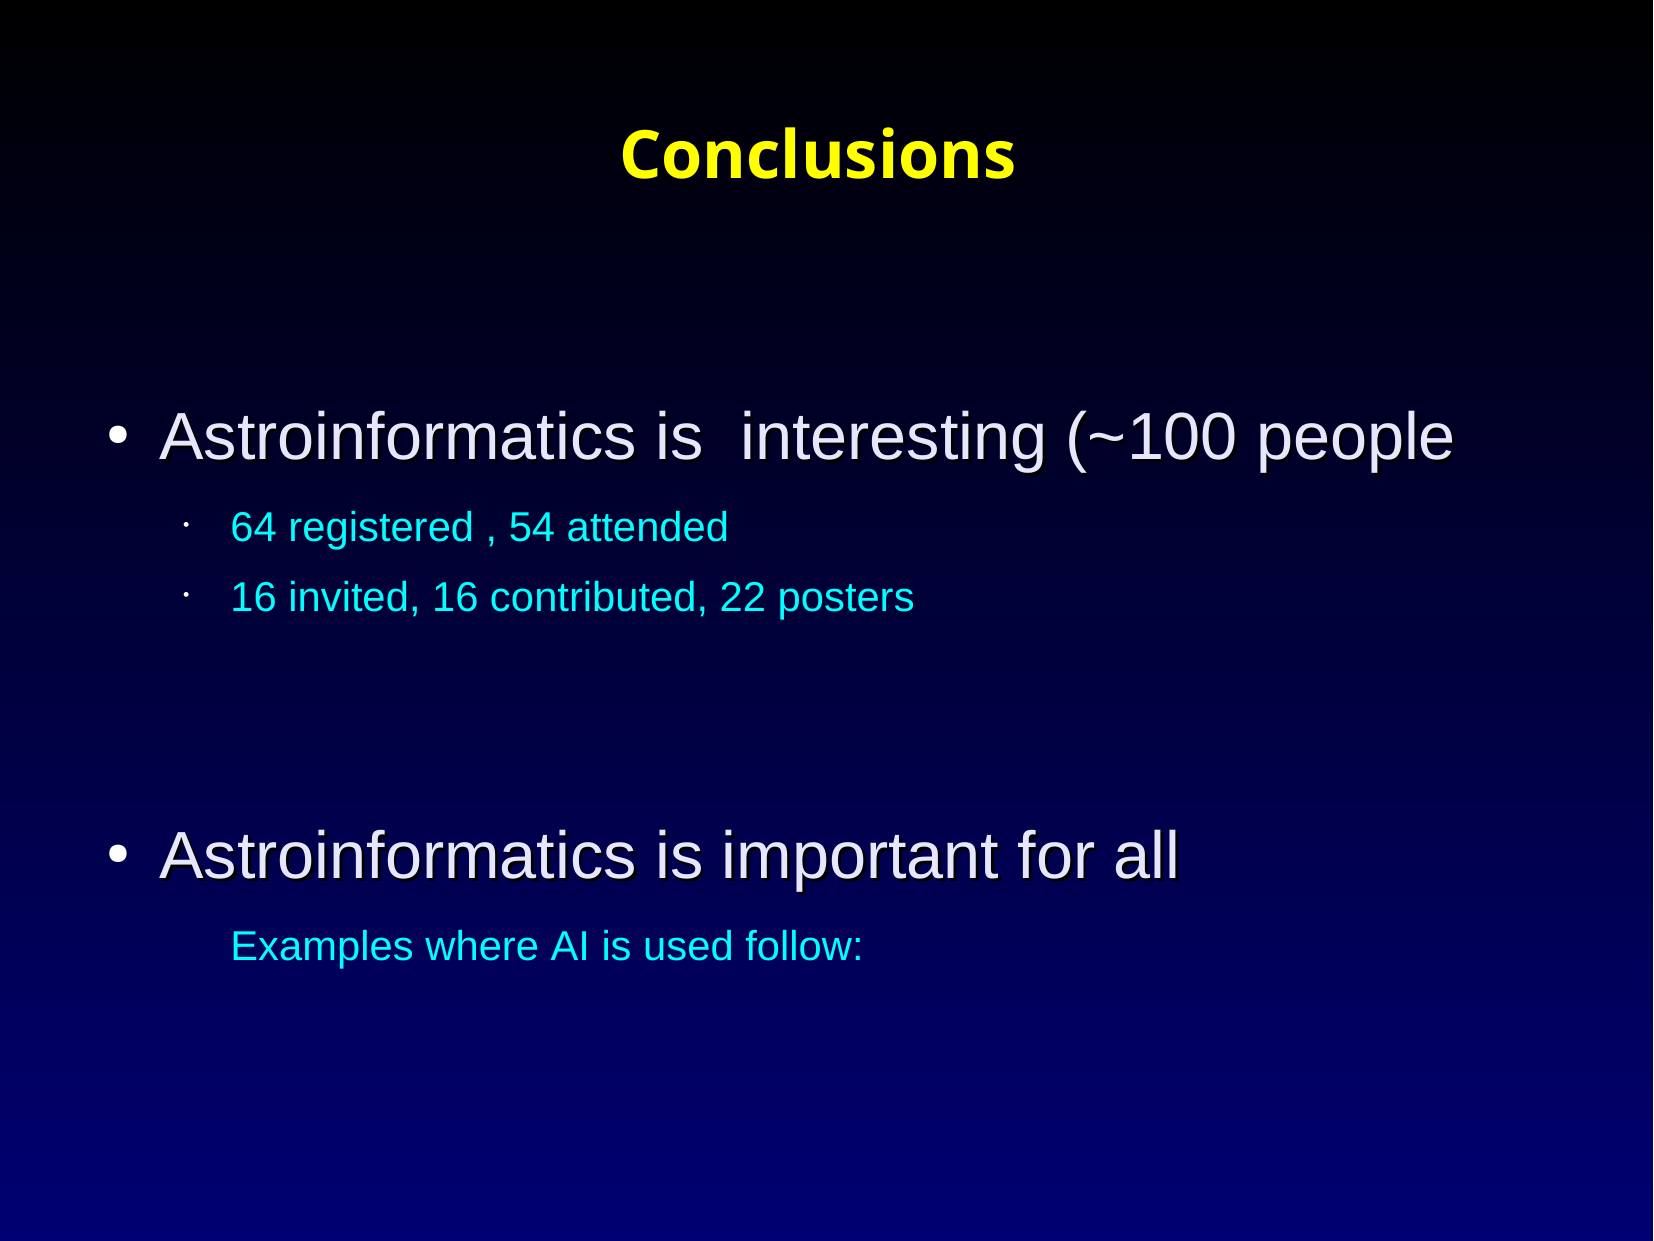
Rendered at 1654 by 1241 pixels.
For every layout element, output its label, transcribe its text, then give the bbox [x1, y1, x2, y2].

list Astroinformatics is interesting (~100 people 64 registered , 54 attended 16 invited, 16 contributed, 22 posters Astroinformatics is important for all Examples where AI is used follow: [88, 295, 1577, 1114]
title Conclusions [82, 49, 1571, 257]
